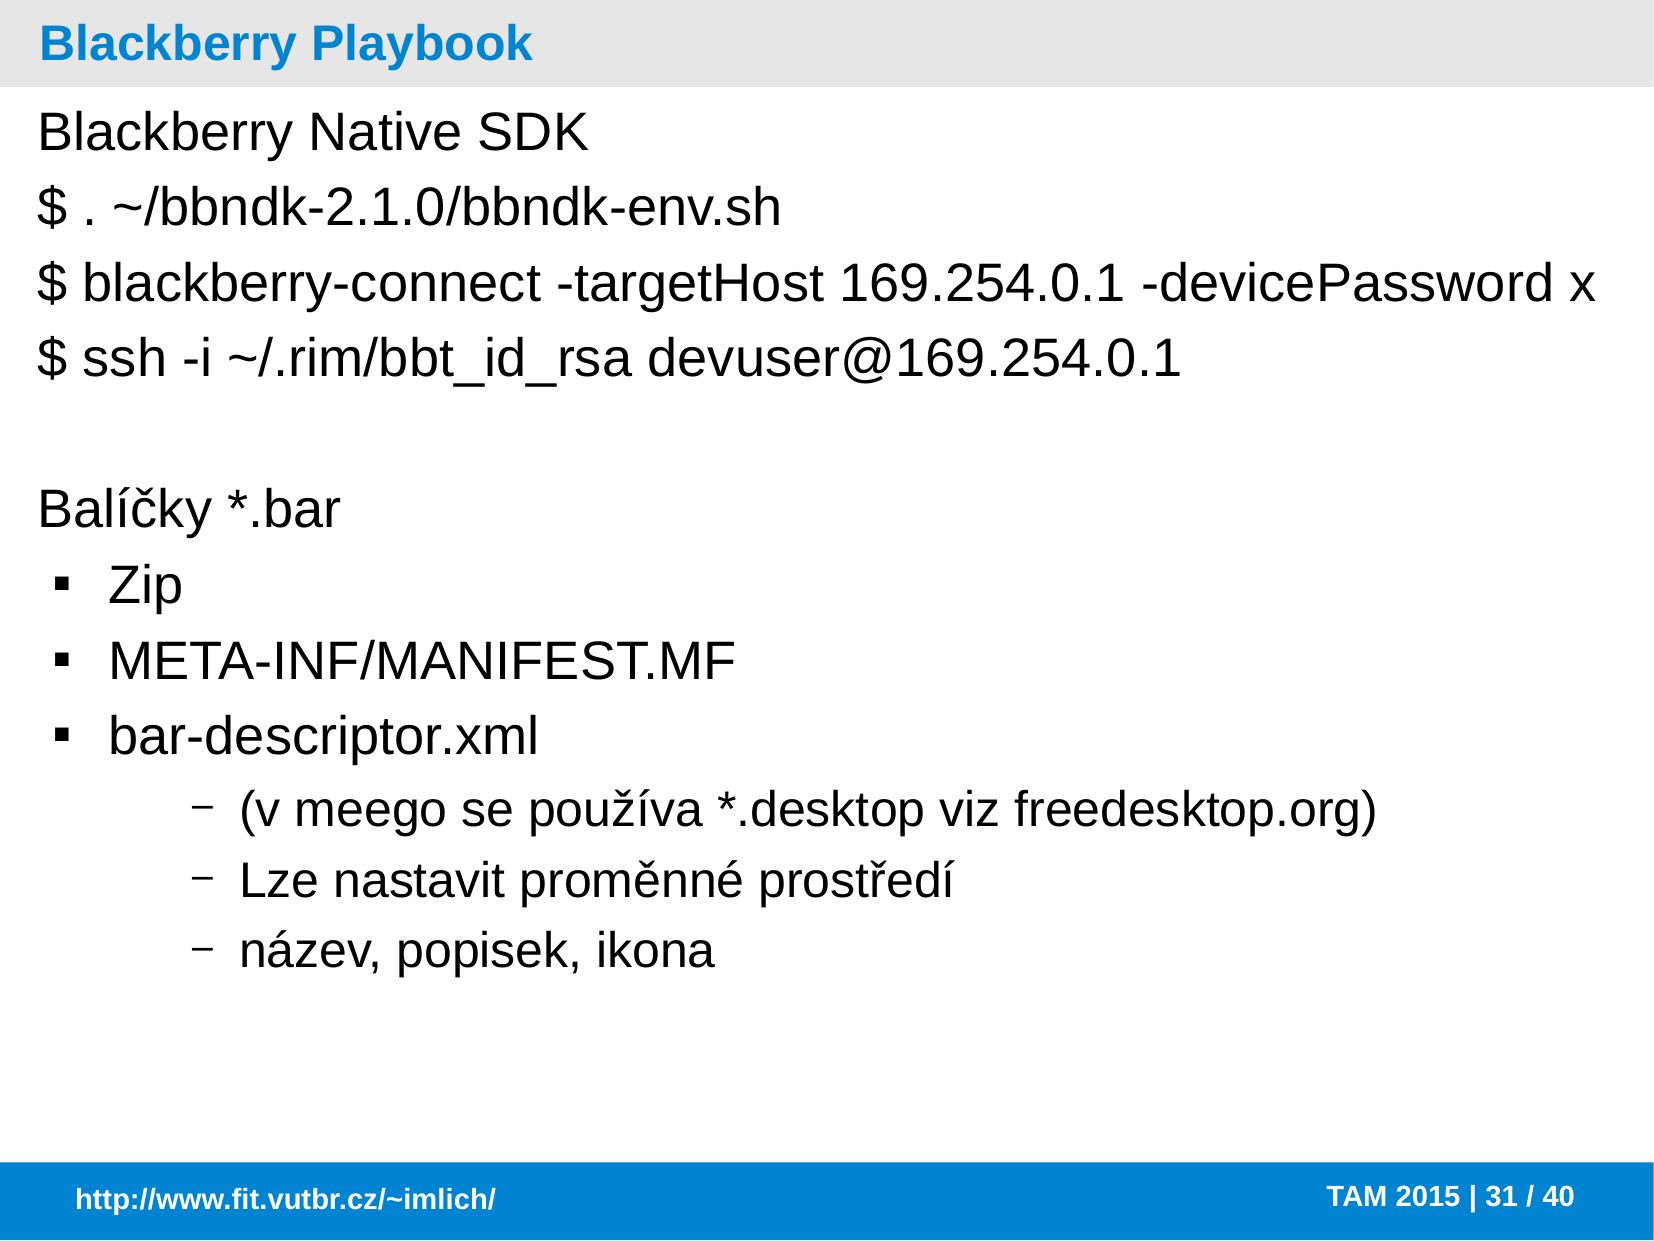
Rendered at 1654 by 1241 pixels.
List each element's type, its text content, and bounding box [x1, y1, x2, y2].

title Blackberry Playbook [39, 5, 1615, 81]
list Blackberry Native SDK $ . ~/bbndk-2.1.0/bbndk-env.sh $ blackberry-connect -targetHost 169.254.0.1 -devicePassword x $ ssh -i ~/.rim/bbt_id_rsa devuser@169.254.0.1 Balíčky *.bar Zip META-INF/MANIFEST.MF bar-descriptor.xml (v meego se používa *.desktop viz freedesktop.org) Lze nastavit proměnné prostředí název, popisek, ikona [37, 101, 1613, 1126]
